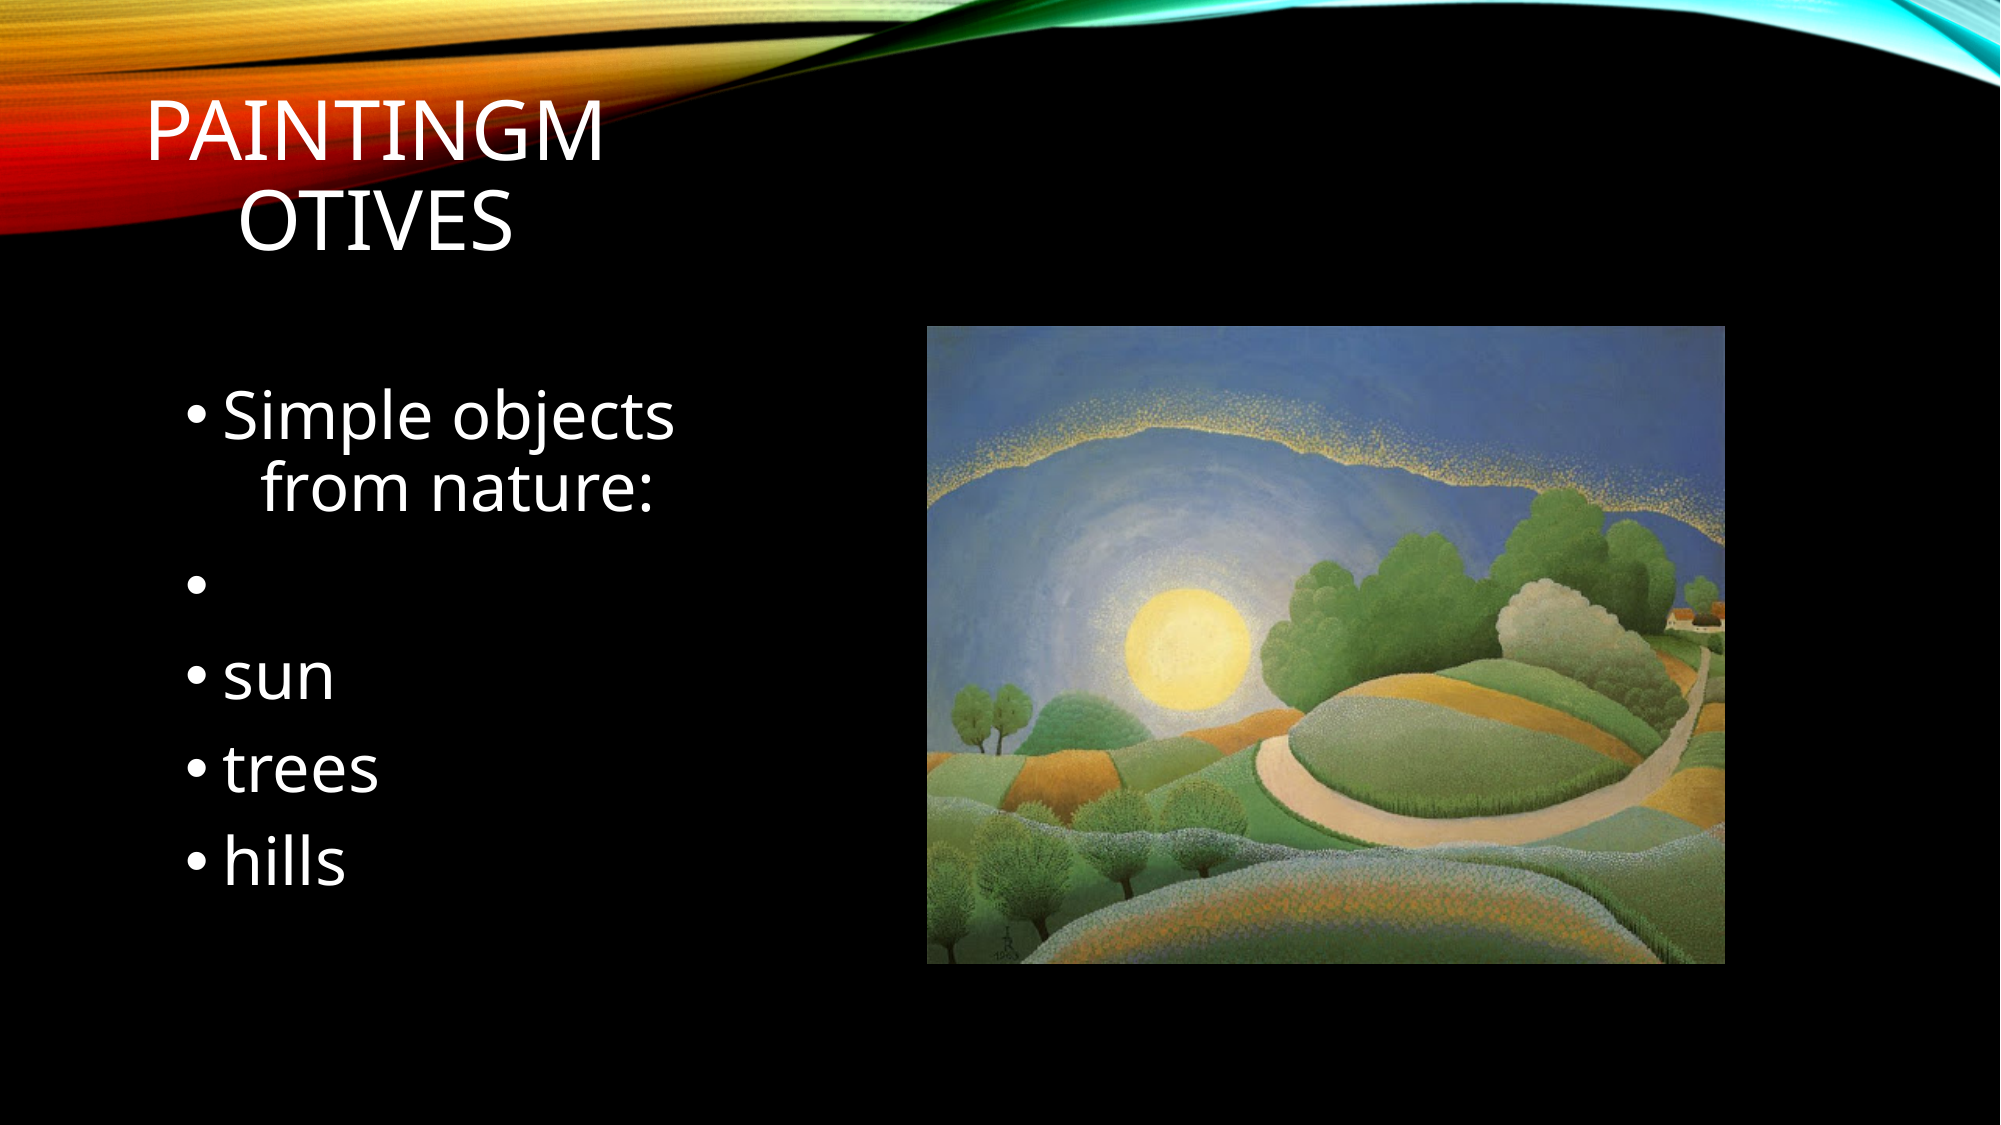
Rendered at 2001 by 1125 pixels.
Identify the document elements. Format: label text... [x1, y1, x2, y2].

title paintingMotives [123, 72, 629, 285]
list Simple objects from nature: sun trees hills [170, 374, 796, 1035]
picture [927, 326, 1725, 964]
